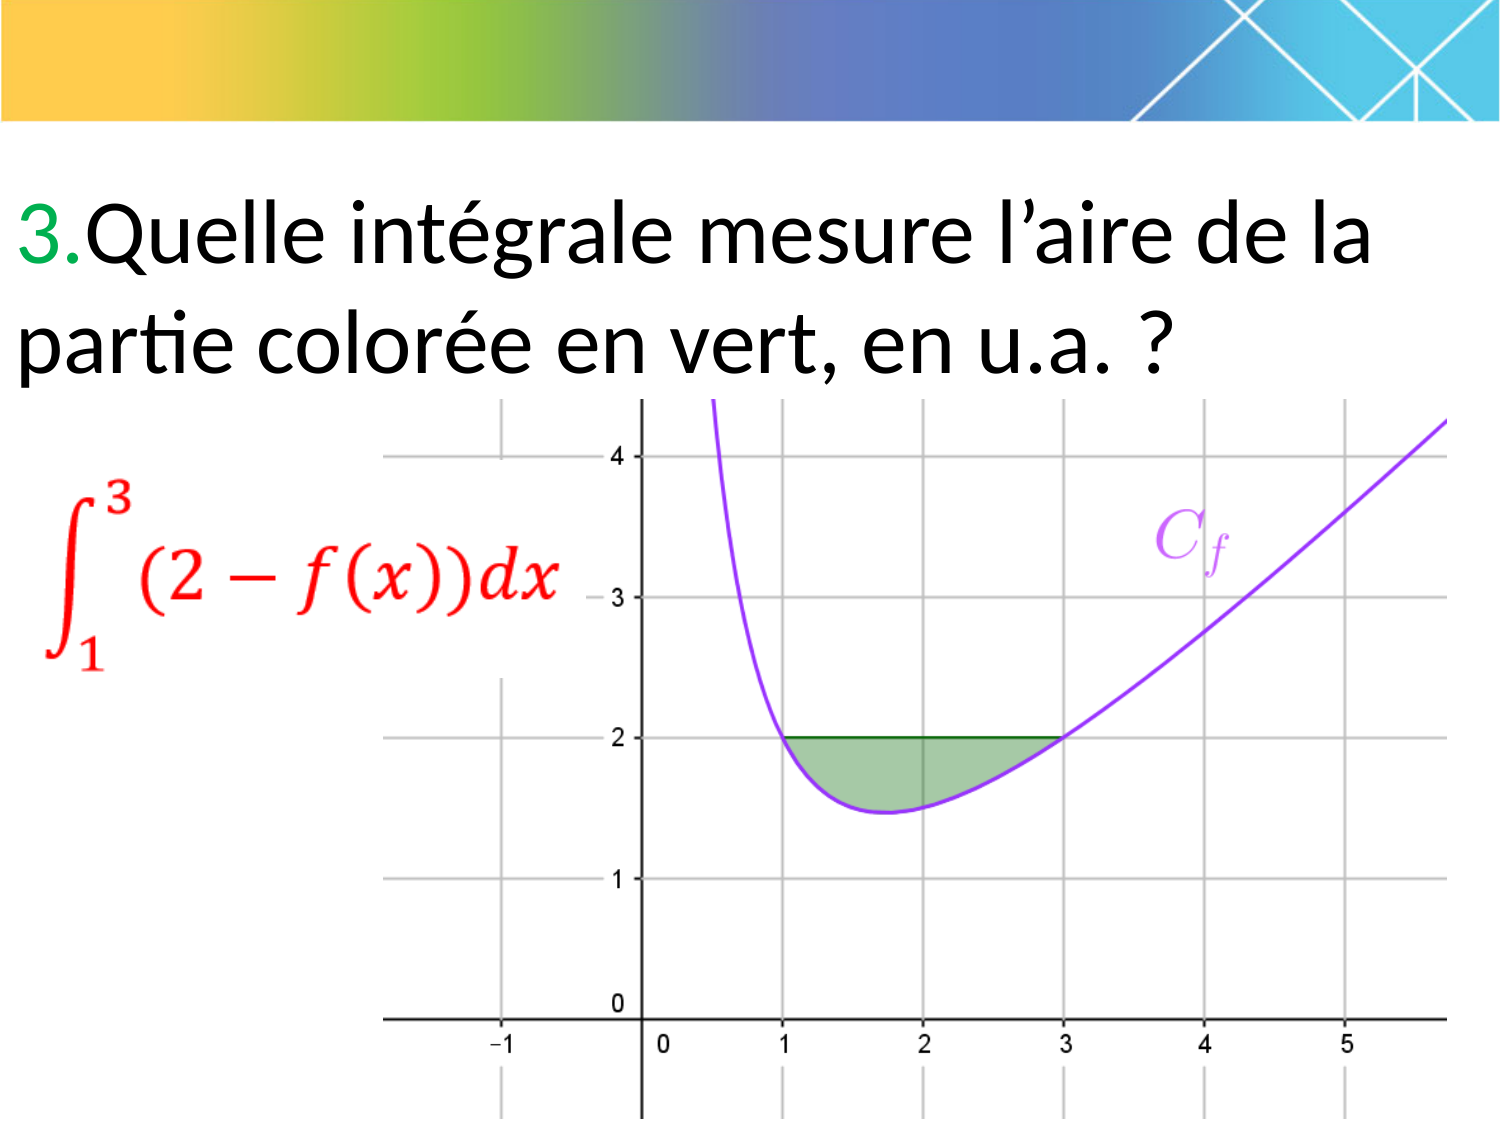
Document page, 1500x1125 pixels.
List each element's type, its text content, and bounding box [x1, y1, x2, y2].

picture [11, 399, 1447, 1119]
title Quelle intégrale mesure l’aire de la partie colorée en vert, en u.a. ? [0, 163, 1500, 305]
